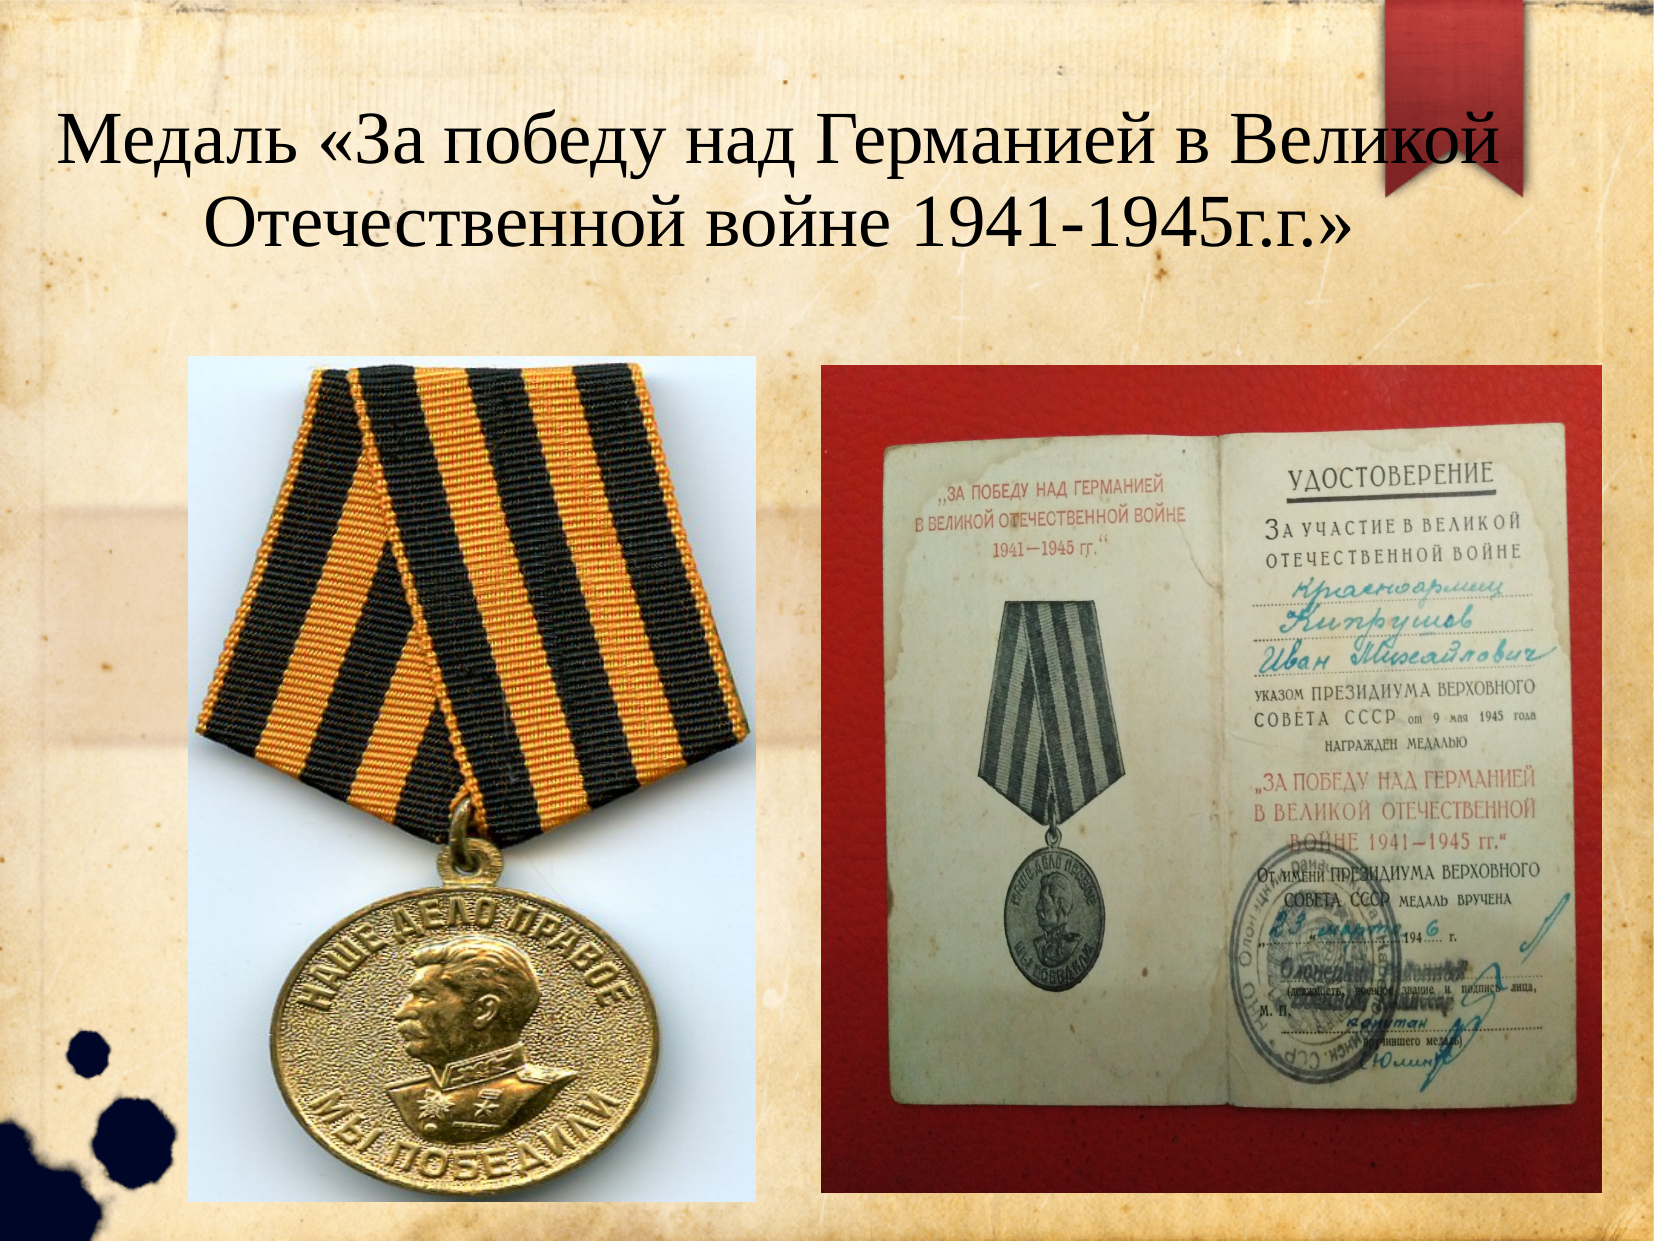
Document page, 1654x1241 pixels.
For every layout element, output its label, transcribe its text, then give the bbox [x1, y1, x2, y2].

title Медаль «За победу над Германией в Великой Отечественной войне 1941-1945г.г.» [35, 76, 1524, 284]
picture [821, 365, 1602, 1193]
picture [188, 356, 756, 1202]
